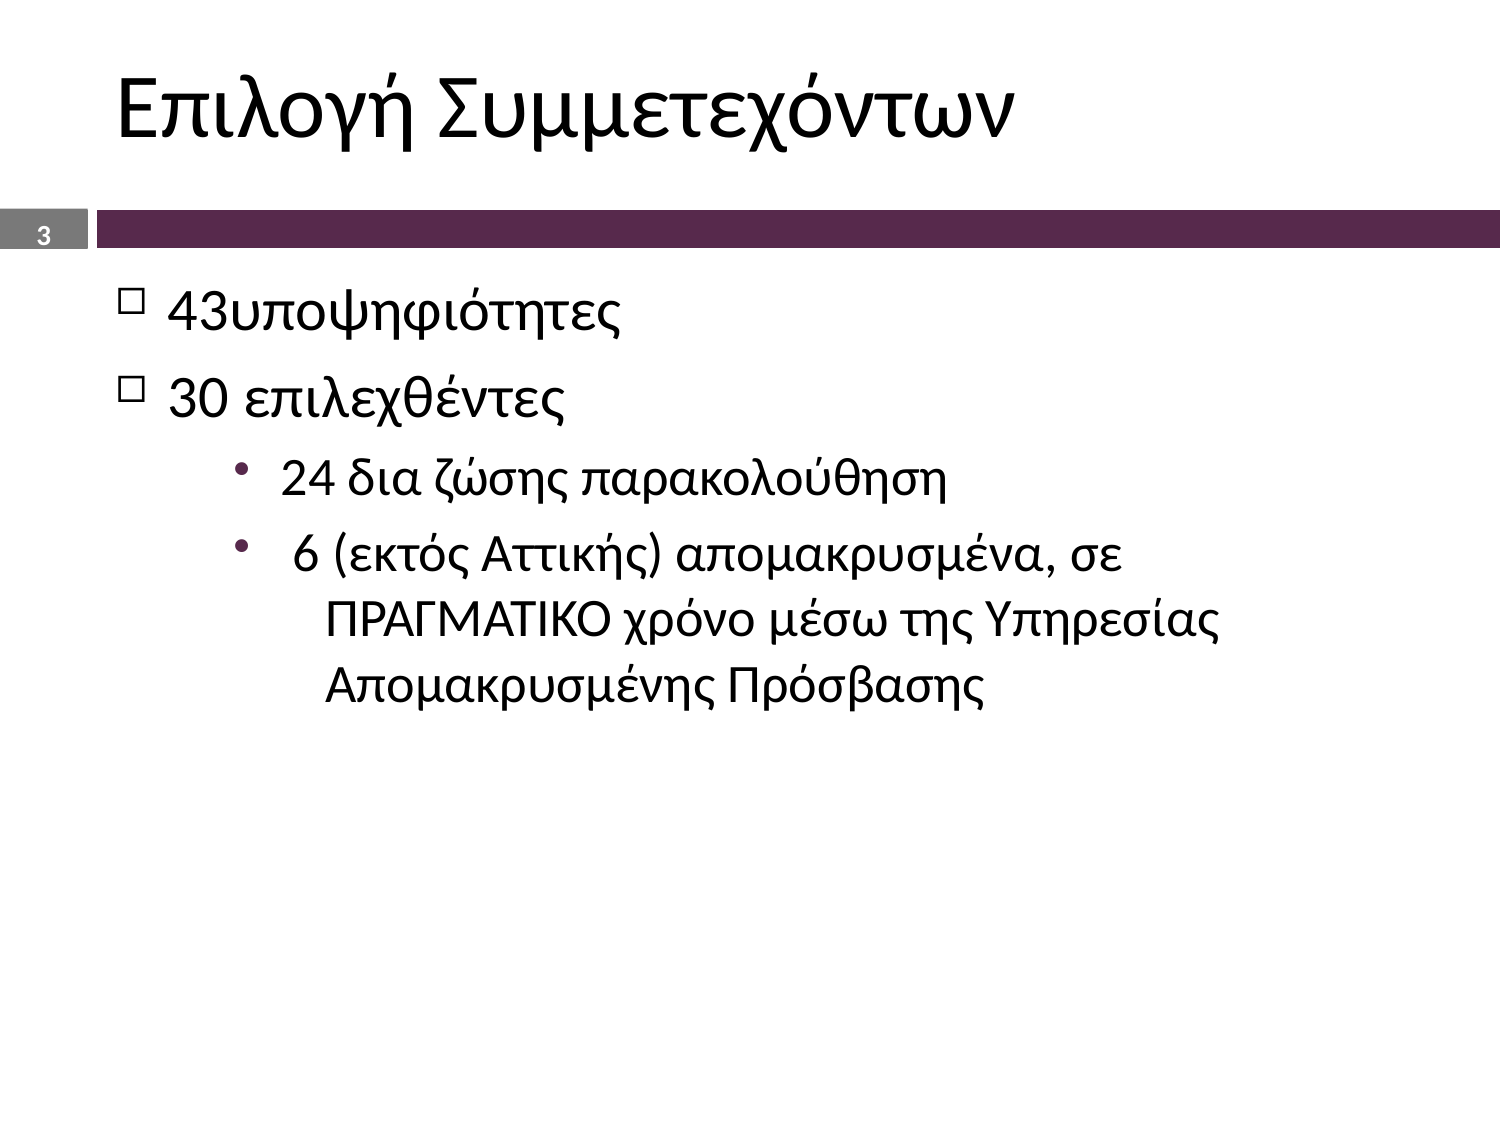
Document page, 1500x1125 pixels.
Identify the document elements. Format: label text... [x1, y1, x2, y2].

list 43υποψηφιότητες 30 επιλεχθέντες 24 δια ζώσης παρακολούθηση 6 (εκτός Αττικής) απομακρυσμένα, σε ΠΡΑΓΜΑΤΙΚΟ χρόνο μέσω της Υπηρεσίας Απομακρυσμένης Πρόσβασης [100, 262, 1438, 1000]
title Επιλογή Συμμετεχόντων [100, 19, 1438, 182]
text_box [0, 208, 88, 249]
